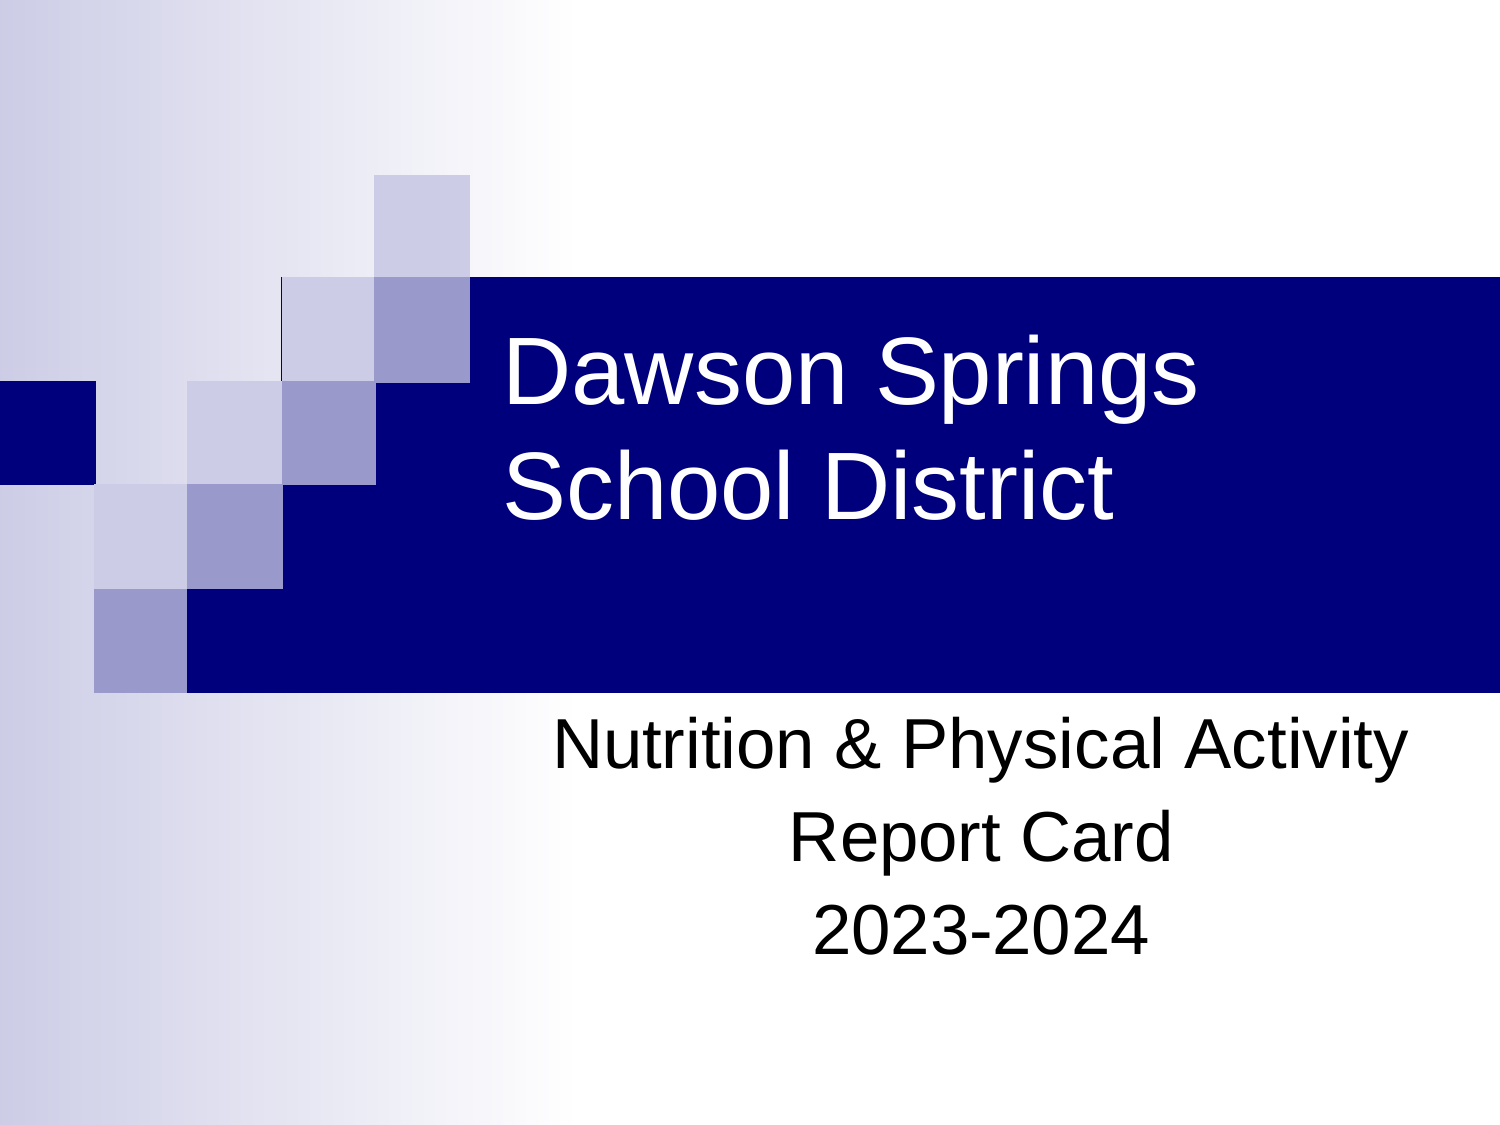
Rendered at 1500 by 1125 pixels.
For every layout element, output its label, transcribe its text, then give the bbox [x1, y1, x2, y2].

title Dawson Springs School District [487, 299, 1476, 663]
subtitle Nutrition & Physical Activity Report Card 2023-2024 [487, 699, 1476, 988]
